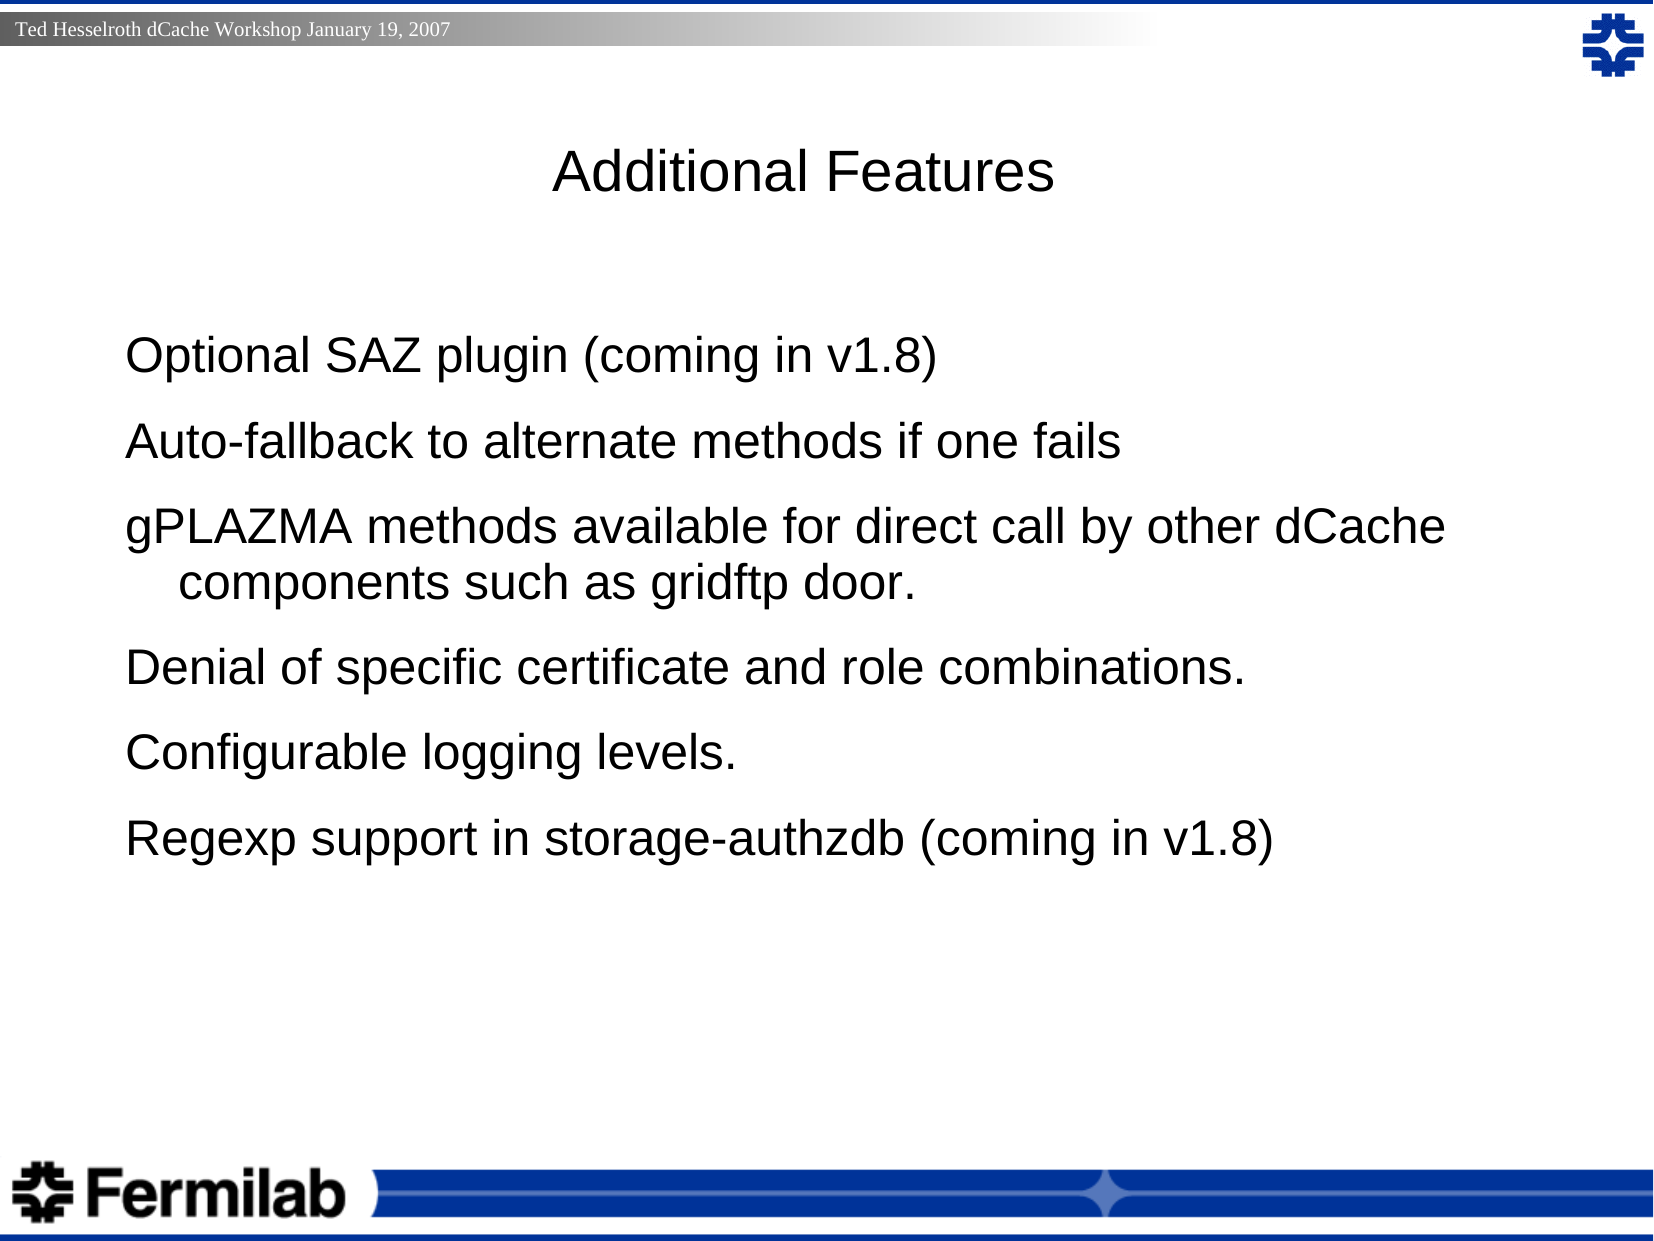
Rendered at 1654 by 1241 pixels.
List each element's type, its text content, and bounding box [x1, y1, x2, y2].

list Optional SAZ plugin (coming in v1.8) Auto-fallback to alternate methods if one fails gPLAZMA methods available for direct call by other dCache components such as gridftp door. Denial of specific certificate and role combinations. Configurable logging levels. Regexp support in storage-authzdb (coming in v1.8) [107, 327, 1519, 1046]
picture [0, 1148, 1654, 1241]
title Additional Features [98, 68, 1511, 276]
picture [0, 0, 1653, 8]
picture [1581, 12, 1644, 77]
